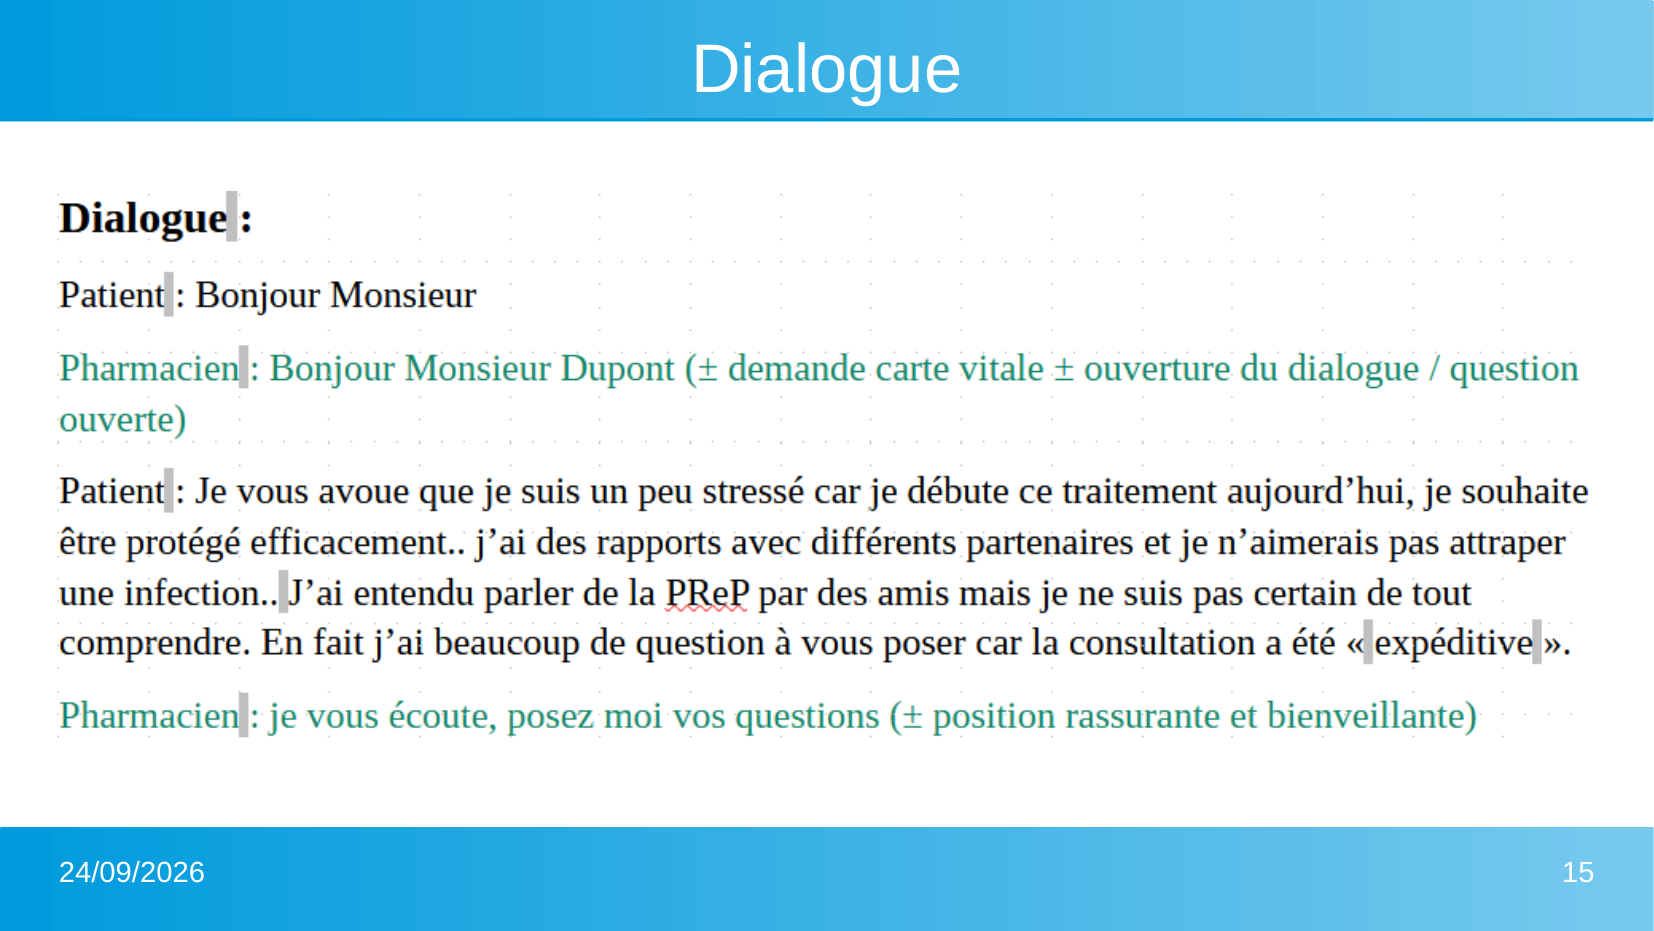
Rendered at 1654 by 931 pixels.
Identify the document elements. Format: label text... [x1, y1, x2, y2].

picture [56, 191, 1601, 744]
title Dialogue [59, 29, 1595, 108]
